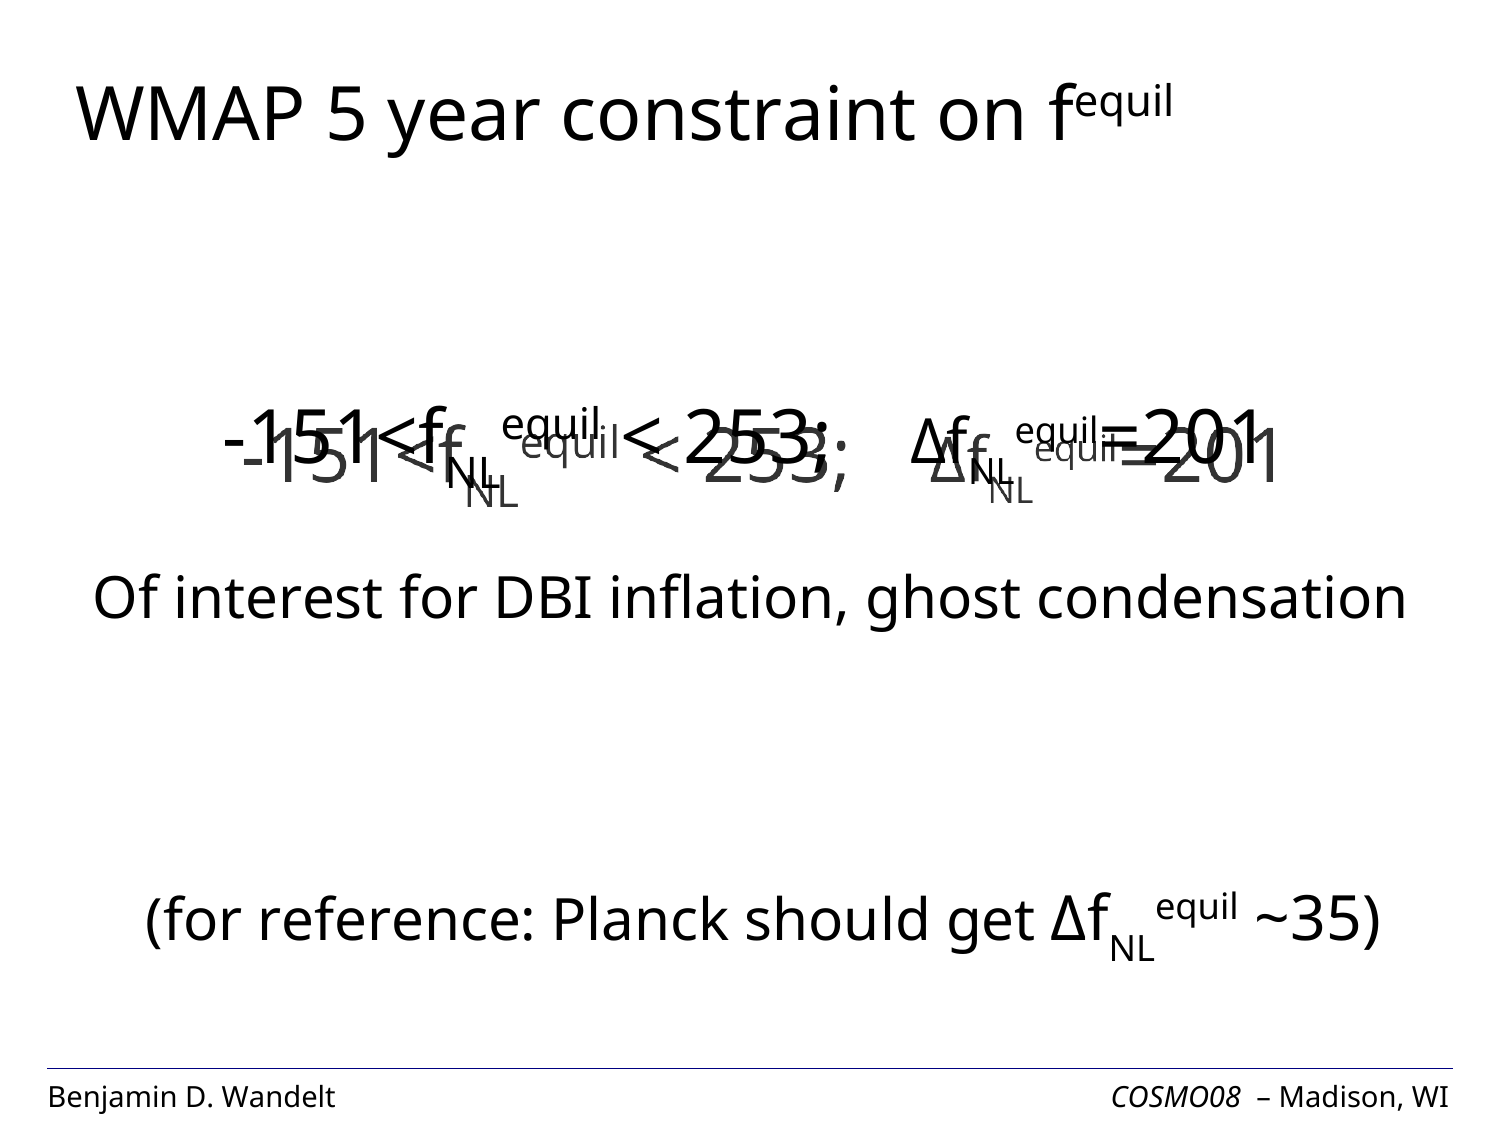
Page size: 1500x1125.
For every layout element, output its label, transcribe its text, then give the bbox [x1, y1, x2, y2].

title WMAP 5 year constraint on fequil [74, 34, 1425, 190]
text_box -151<fNLequil < 253; ΔfNLequil=201 [11, 376, 1482, 583]
list Of interest for DBI inflation, ghost condensation (for reference: Planck should get ΔfNLequil ~35) [74, 556, 1425, 1082]
